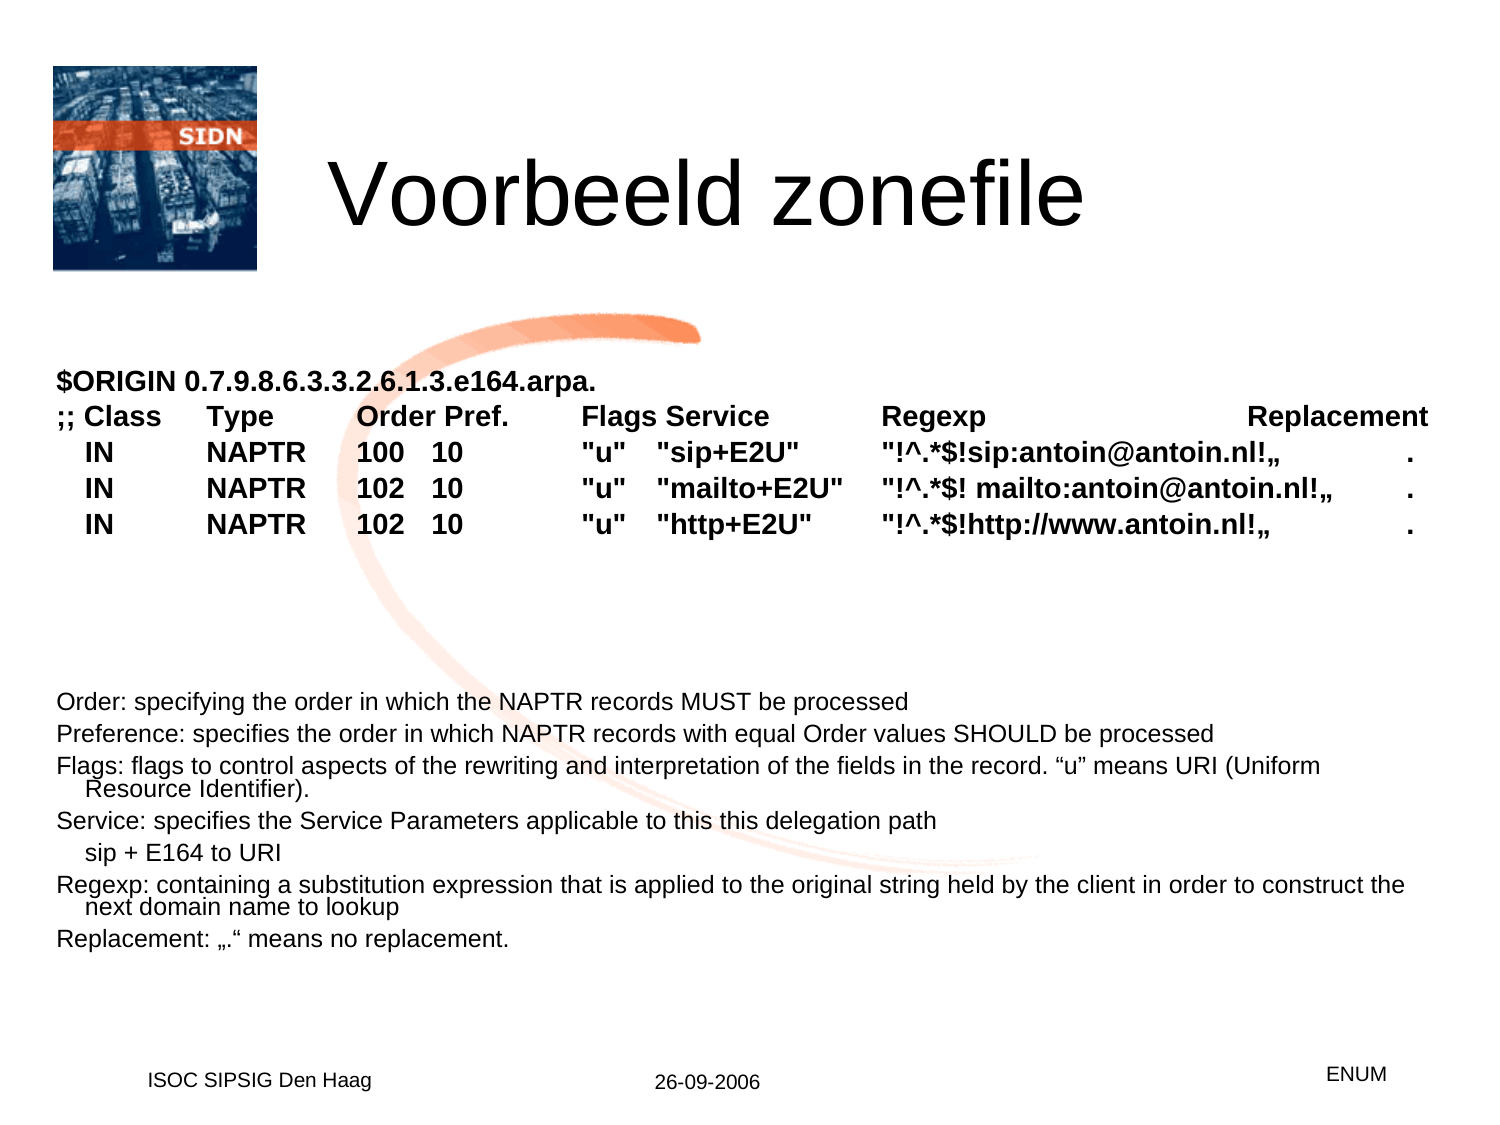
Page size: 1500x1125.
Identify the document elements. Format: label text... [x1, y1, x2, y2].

picture [687, 1076, 693, 1088]
picture [740, 1076, 746, 1088]
title Voorbeeld zonefile [312, 99, 1382, 288]
picture [1358, 1075, 1366, 1080]
picture [729, 1076, 735, 1088]
list $ORIGIN 0.7.9.8.6.3.3.2.6.1.3.e164.arpa. ;; Class Type Order Pref. Flags Service Regexp Replacement IN NAPTR 100 10 "u" "sip+E2U" "!^.*$!sip:antoin@antoin.nl!„ . IN NAPTR 102 10 "u" "mailto+E2U" "!^.*$! mailto:antoin@antoin.nl!„ . IN NAPTR 102 10 "u" "http+E2U" "!^.*$!http://www.antoin.nl!„ . Order: specifying the order in which the NAPTR records MUST be processed Preference: specifies the order in which NAPTR records with equal Order values SHOULD be processed Flags: flags to control aspects of the rewriting and interpretation of the fields in the record. “u” means URI (Uniform Resource Identifier). Service: specifies the Service Parameters applicable to this this delegation path sip + E164 to URI Regexp: containing a substitution expression that is applied to the original string held by the client in order to construct the next domain name to lookup Replacement: „.“ means no replacement. [41, 324, 1447, 1075]
picture [282, 1075, 290, 1085]
picture [112, 1075, 1371, 1120]
picture [53, 0, 1371, 324]
picture [169, 1075, 179, 1086]
